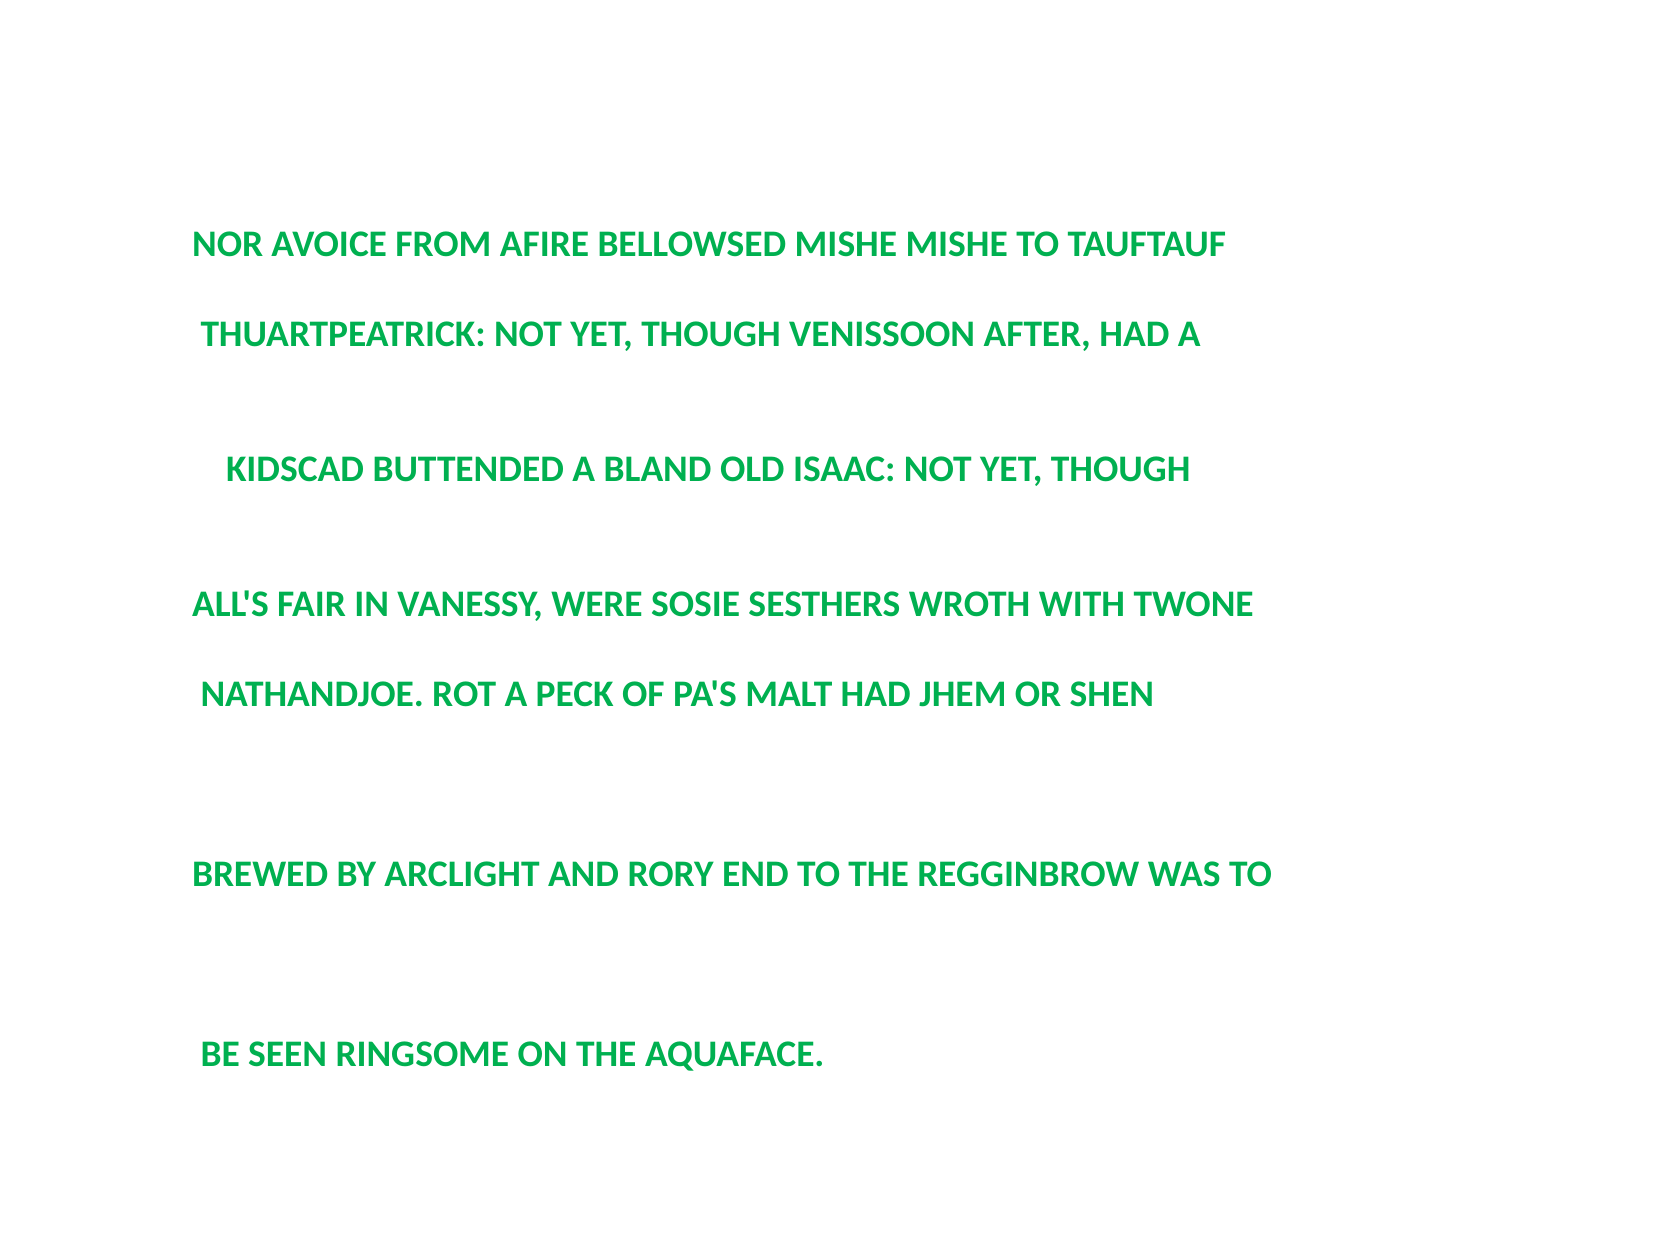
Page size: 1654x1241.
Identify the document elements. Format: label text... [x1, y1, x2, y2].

text_box nor avoice from afire bellowsed mishe mishe to tauftauf thuartpeatrick: not yet, though venissoon after, had a kidscad buttended a bland old isaac: not yet, though all's fair in vanessy, were sosie sesthers wroth with twone nathandjoe. Rot a peck of pa's malt had Jhem or Shen brewed by arclight and rory end to the regginbrow was to be seen ringsome on the aquaface. [177, 77, 1524, 1082]
